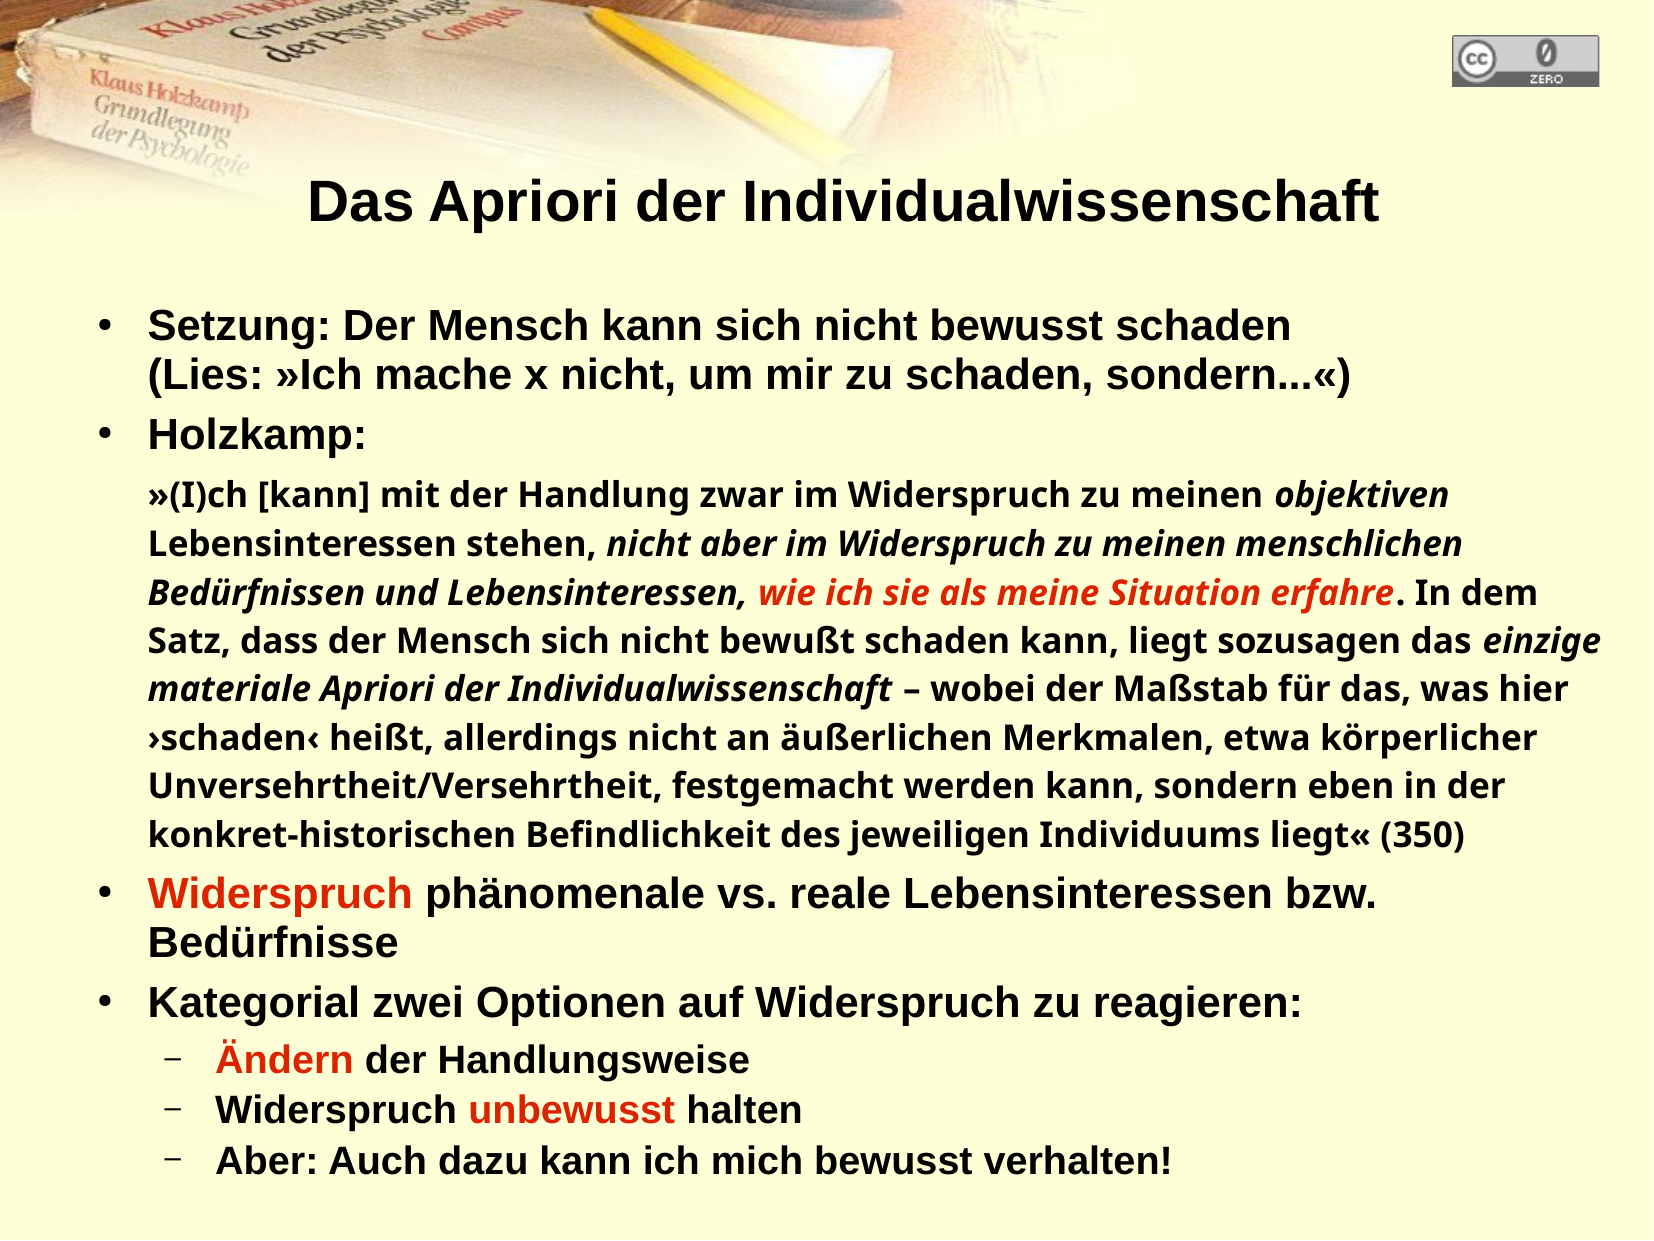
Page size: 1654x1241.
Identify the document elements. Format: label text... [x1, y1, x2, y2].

picture [0, 0, 1156, 213]
title Das Apriori der Individualwissenschaft [82, 124, 1607, 278]
picture [1452, 35, 1600, 87]
list Setzung: Der Mensch kann sich nicht bewusst schaden (Lies: »Ich mache x nicht, um mir zu schaden, sondern...«) Holzkamp: »(I)ch [kann] mit der Handlung zwar im Widerspruch zu meinen objektiven Lebensinteressen stehen, nicht aber im Widerspruch zu meinen menschlichen Bedürfnissen und Lebensinteressen, wie ich sie als meine Situation erfahre. In dem Satz, dass der Mensch sich nicht bewußt schaden kann, liegt sozusagen das einzige materiale Apriori der Individualwissenschaft – wobei der Maßstab für das, was hier ›schaden‹ heißt, allerdings nicht an äußerlichen Merkmalen, etwa körperlicher Unversehrtheit/Versehrtheit, festgemacht werden kann, sondern eben in der konkret-historischen Befindlichkeit des jeweiligen Individuums liegt« (350) Widerspruch phänomenale vs. reale Lebensinteressen bzw. Bedürfnisse Kategorial zwei Optionen auf Widerspruch zu reagieren: Ändern der Handlungsweise Widerspruch unbewusst halten Aber: Auch dazu kann ich mich bewusst verhalten! [80, 301, 1607, 1205]
